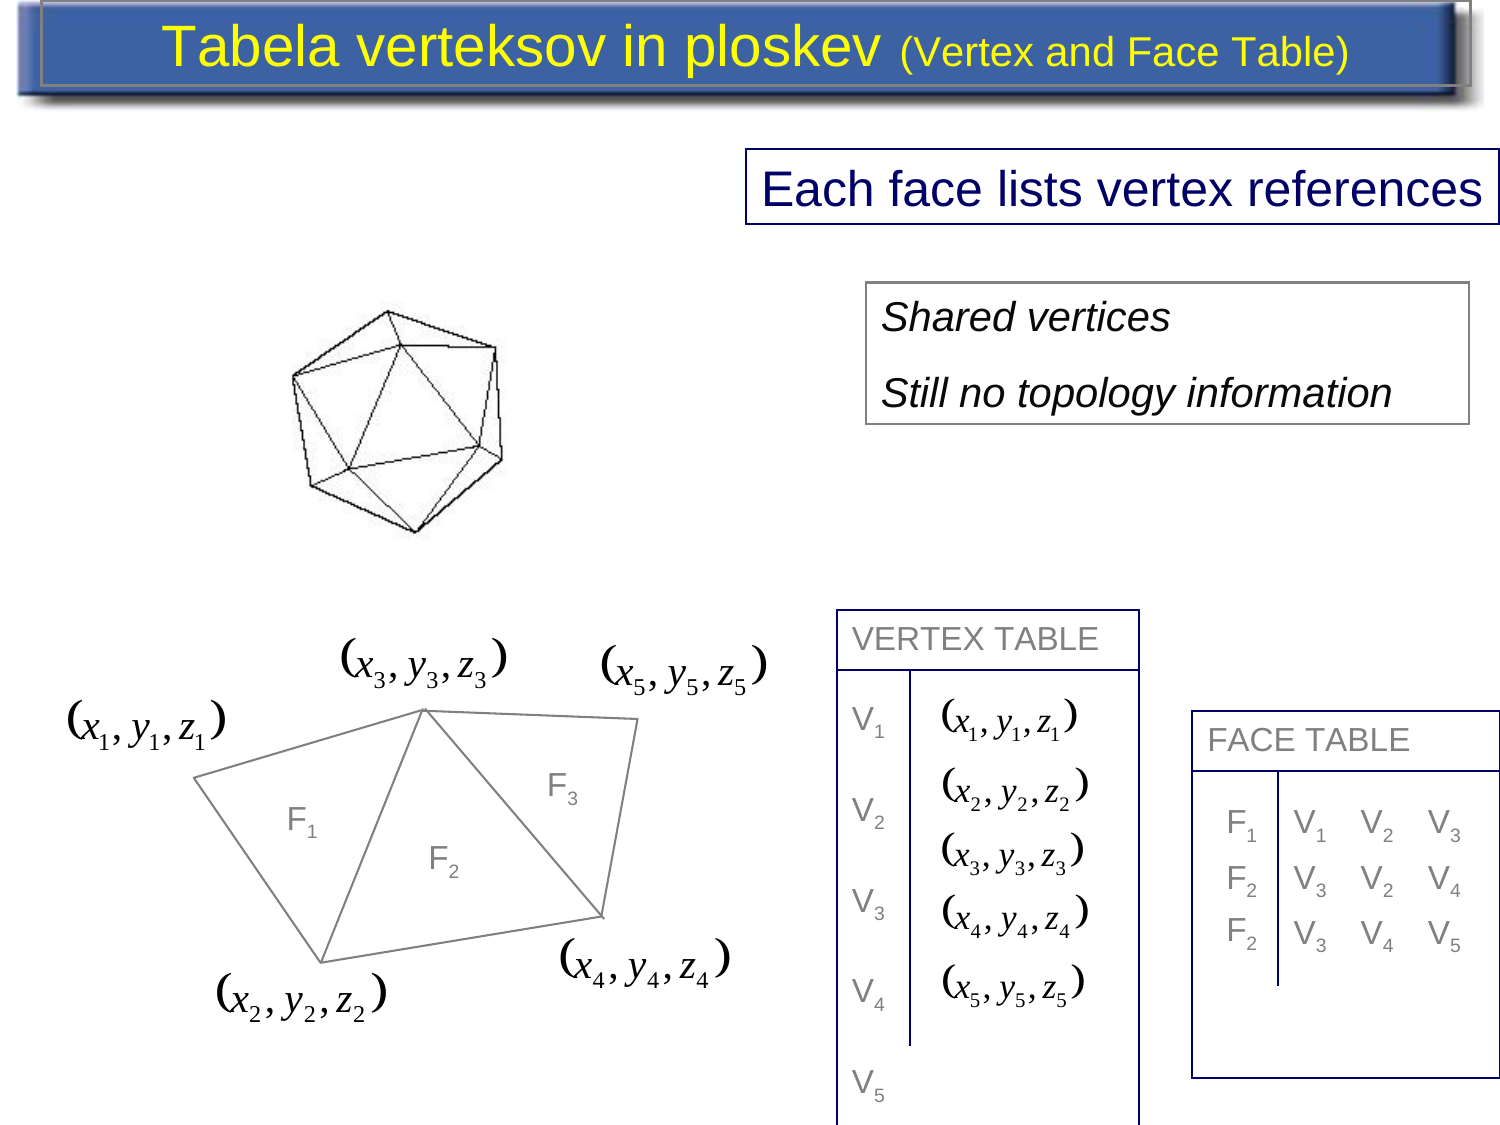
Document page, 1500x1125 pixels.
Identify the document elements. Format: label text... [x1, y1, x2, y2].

chart [936, 962, 1086, 1017]
text_box F2 [413, 828, 475, 890]
text_box VERTEX TABLE V1 V2 V3 V4 V5 [837, 609, 1139, 669]
text_box F2 [1211, 900, 1273, 962]
chart [334, 636, 508, 699]
chart [935, 697, 1079, 748]
text_box VERTEX TABLE V1 V2 V3 V4 V5 [837, 671, 1139, 1125]
text_box FACE TABLE [1192, 710, 1500, 770]
text_box V3 [1413, 792, 1476, 848]
text_box F2 [1211, 848, 1273, 900]
text_box F1 [1211, 792, 1273, 848]
text_box V4 [1413, 848, 1476, 903]
chart [936, 766, 1092, 817]
chart [594, 643, 768, 707]
picture [280, 301, 531, 548]
text_box V2 [1345, 848, 1409, 903]
text_box FACE TABLE [1192, 772, 1500, 1079]
picture [16, 0, 1484, 113]
text_box V5 [1413, 903, 1476, 965]
chart [936, 893, 1092, 944]
text_box F1 [271, 789, 333, 851]
text_box V4 [1345, 903, 1409, 965]
text_box V3 [1278, 848, 1342, 903]
text_box Each face lists vertex references [746, 148, 1499, 225]
text_box V1 [1278, 792, 1342, 848]
chart [60, 698, 228, 758]
text_box Tabela verteksov in ploskev (Vertex and Face Table) [41, 0, 1471, 86]
text_box V2 [1345, 792, 1409, 848]
chart [553, 936, 734, 996]
text_box V3 [1278, 903, 1342, 965]
chart [935, 830, 1085, 885]
text_box F3 [532, 755, 593, 817]
chart [209, 971, 391, 1030]
text_box Shared vertices Still no topology information [866, 282, 1469, 424]
